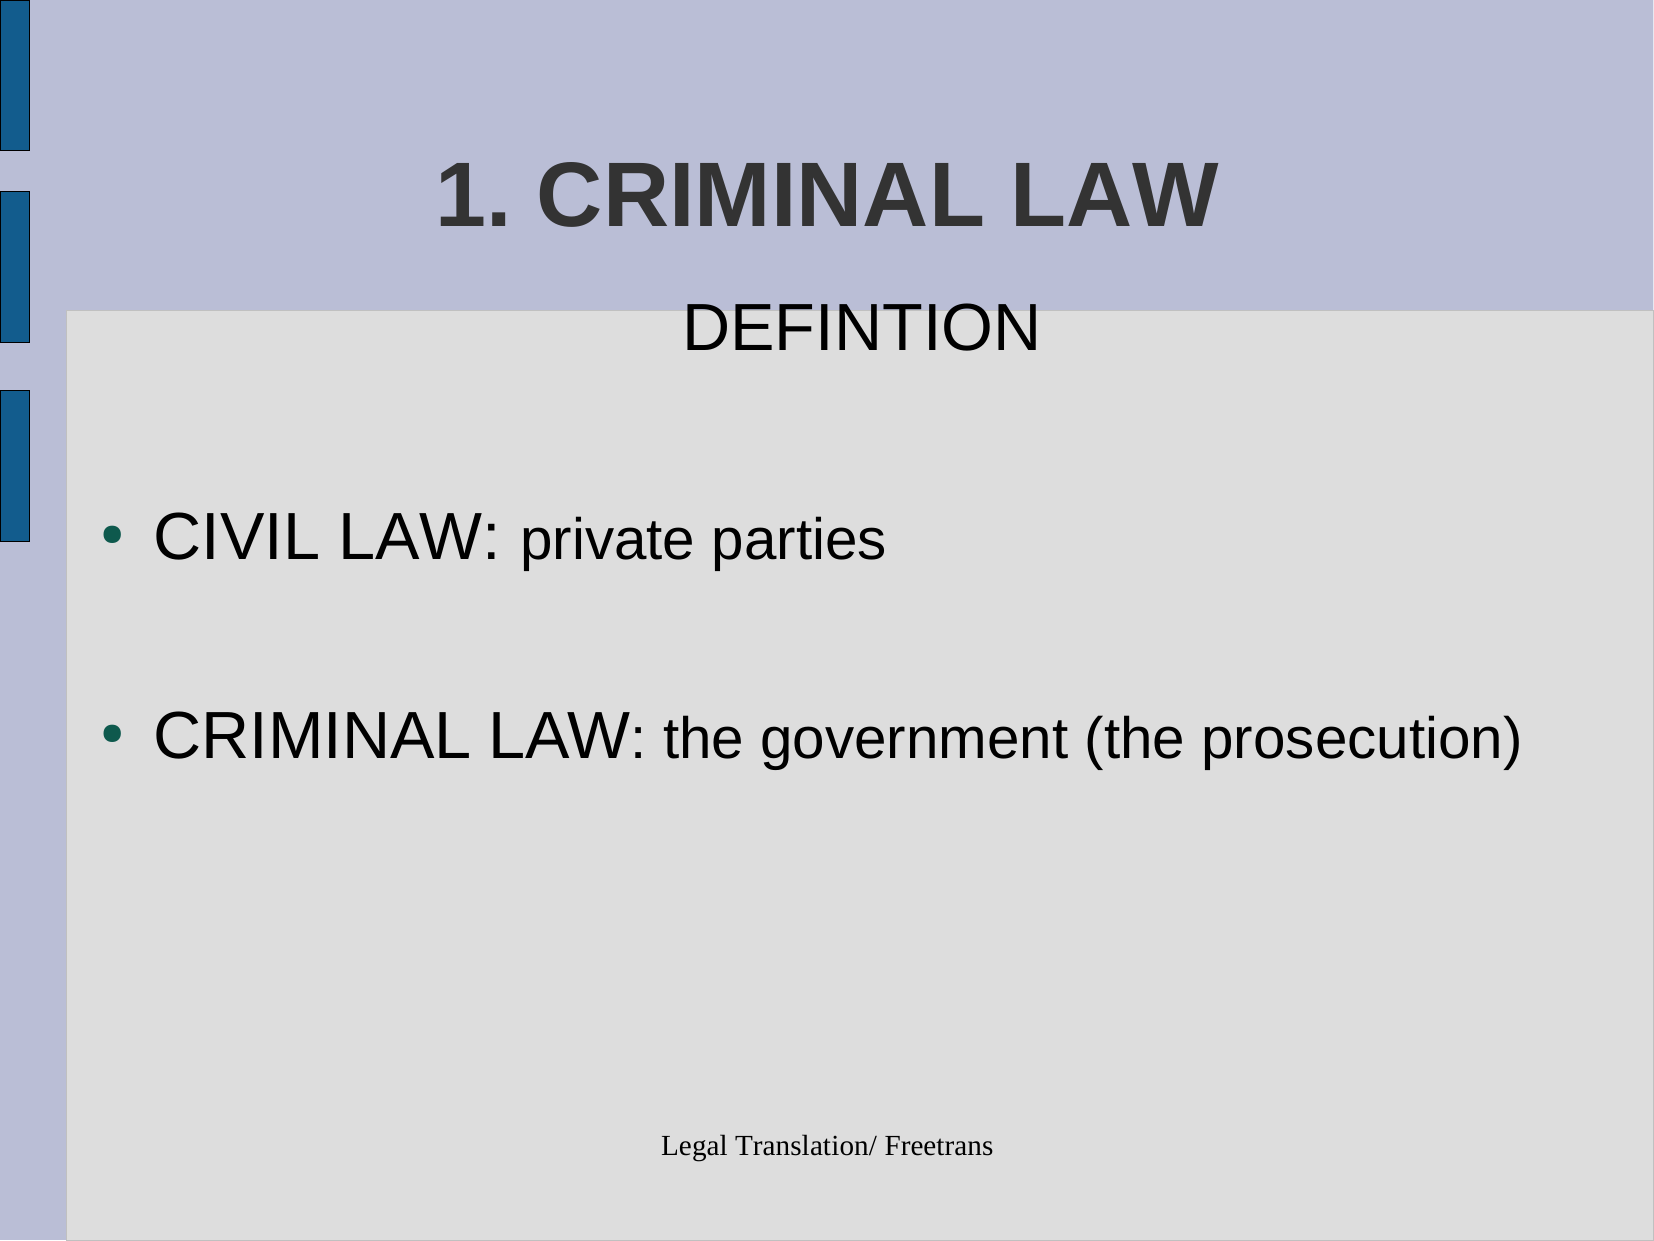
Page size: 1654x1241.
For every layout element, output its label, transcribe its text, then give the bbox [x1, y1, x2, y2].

list DEFINTION CIVIL LAW: private parties CRIMINAL LAW: the government (the prosecution) [82, 290, 1571, 1094]
title 1. CRIMINAL LAW [121, 91, 1534, 290]
